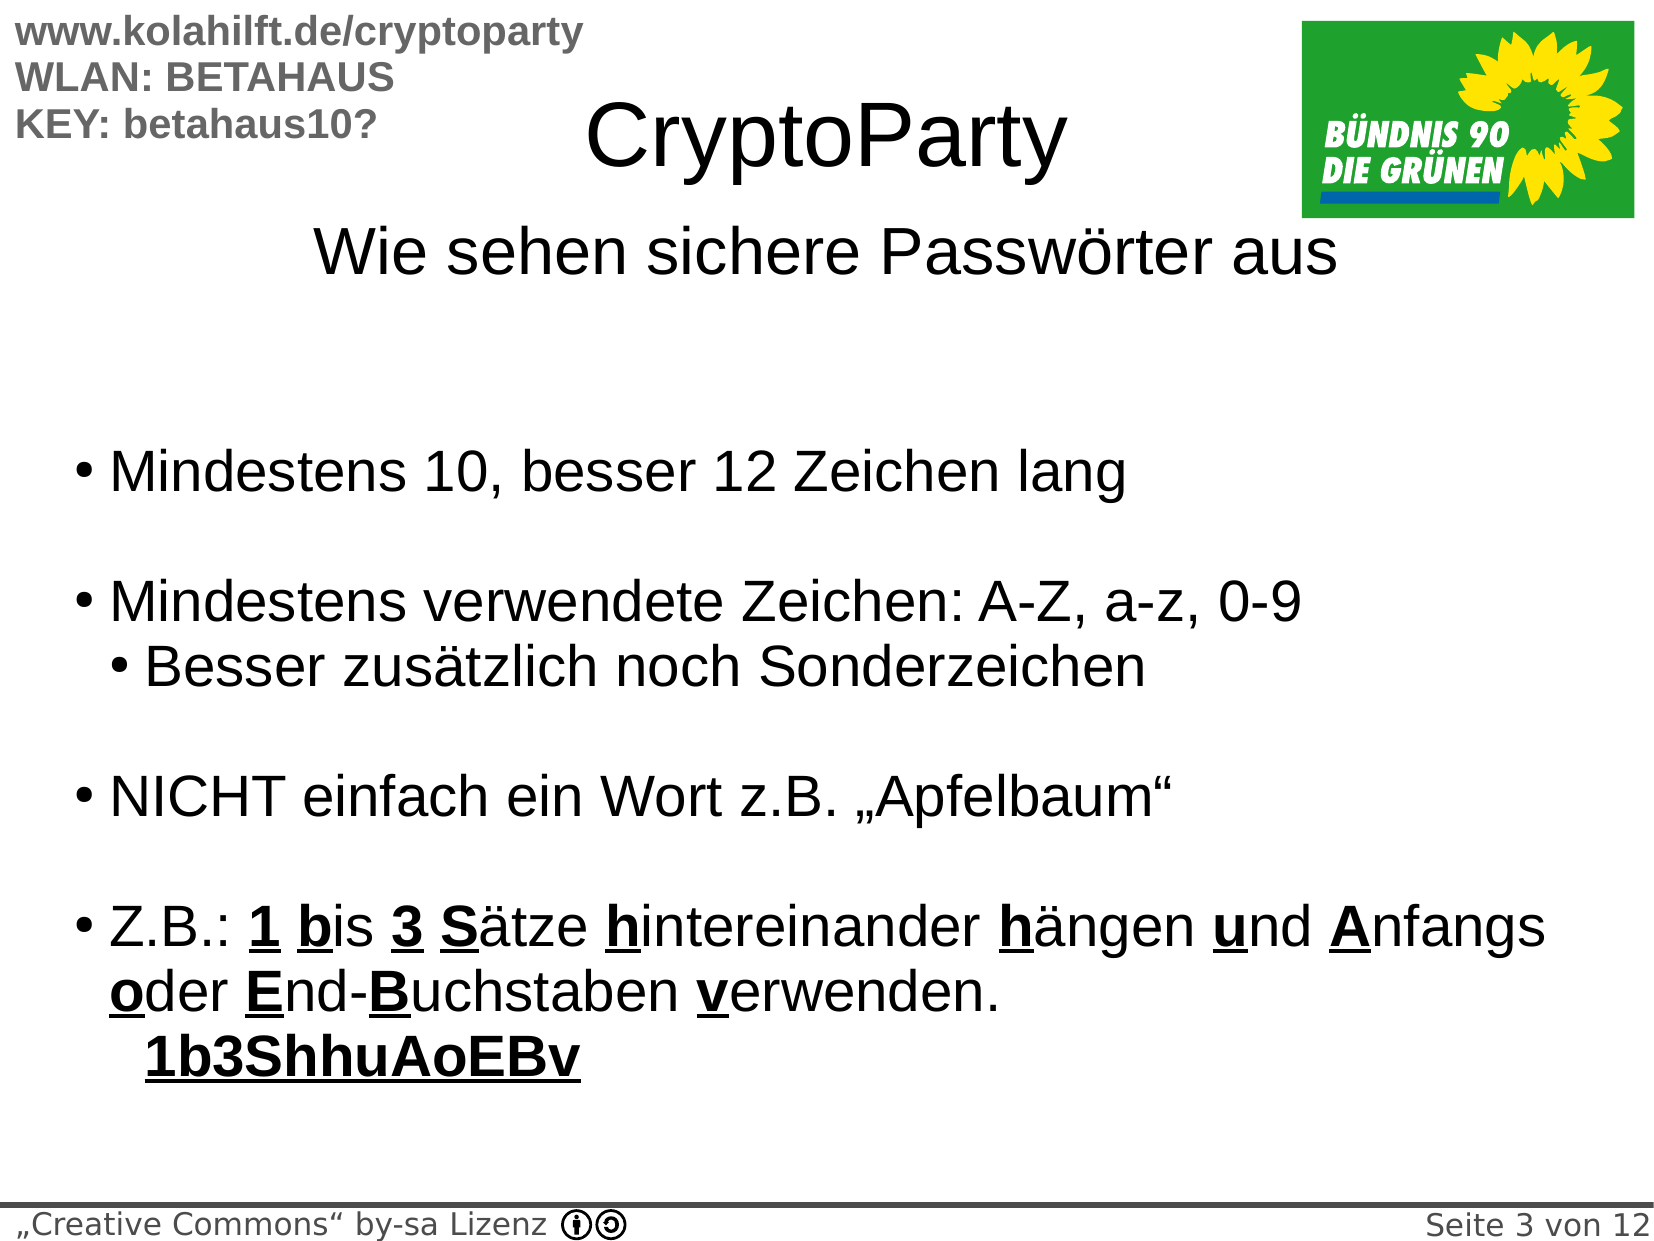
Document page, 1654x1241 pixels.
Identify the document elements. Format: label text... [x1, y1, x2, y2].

text_box Wie sehen sichere Passwörter aus Mindestens 10, besser 12 Zeichen lang Mindestens verwendete Zeichen: A-Z, a-z, 0-9 Besser zusätzlich noch Sonderzeichen NICHT einfach ein Wort z.B. „Apfelbaum“ Z.B.: 1 bis 3 Sätze hintereinander hängen und Anfangs oder End-Buchstaben verwenden. 1b3ShhuAoEBv [59, 206, 1595, 1097]
